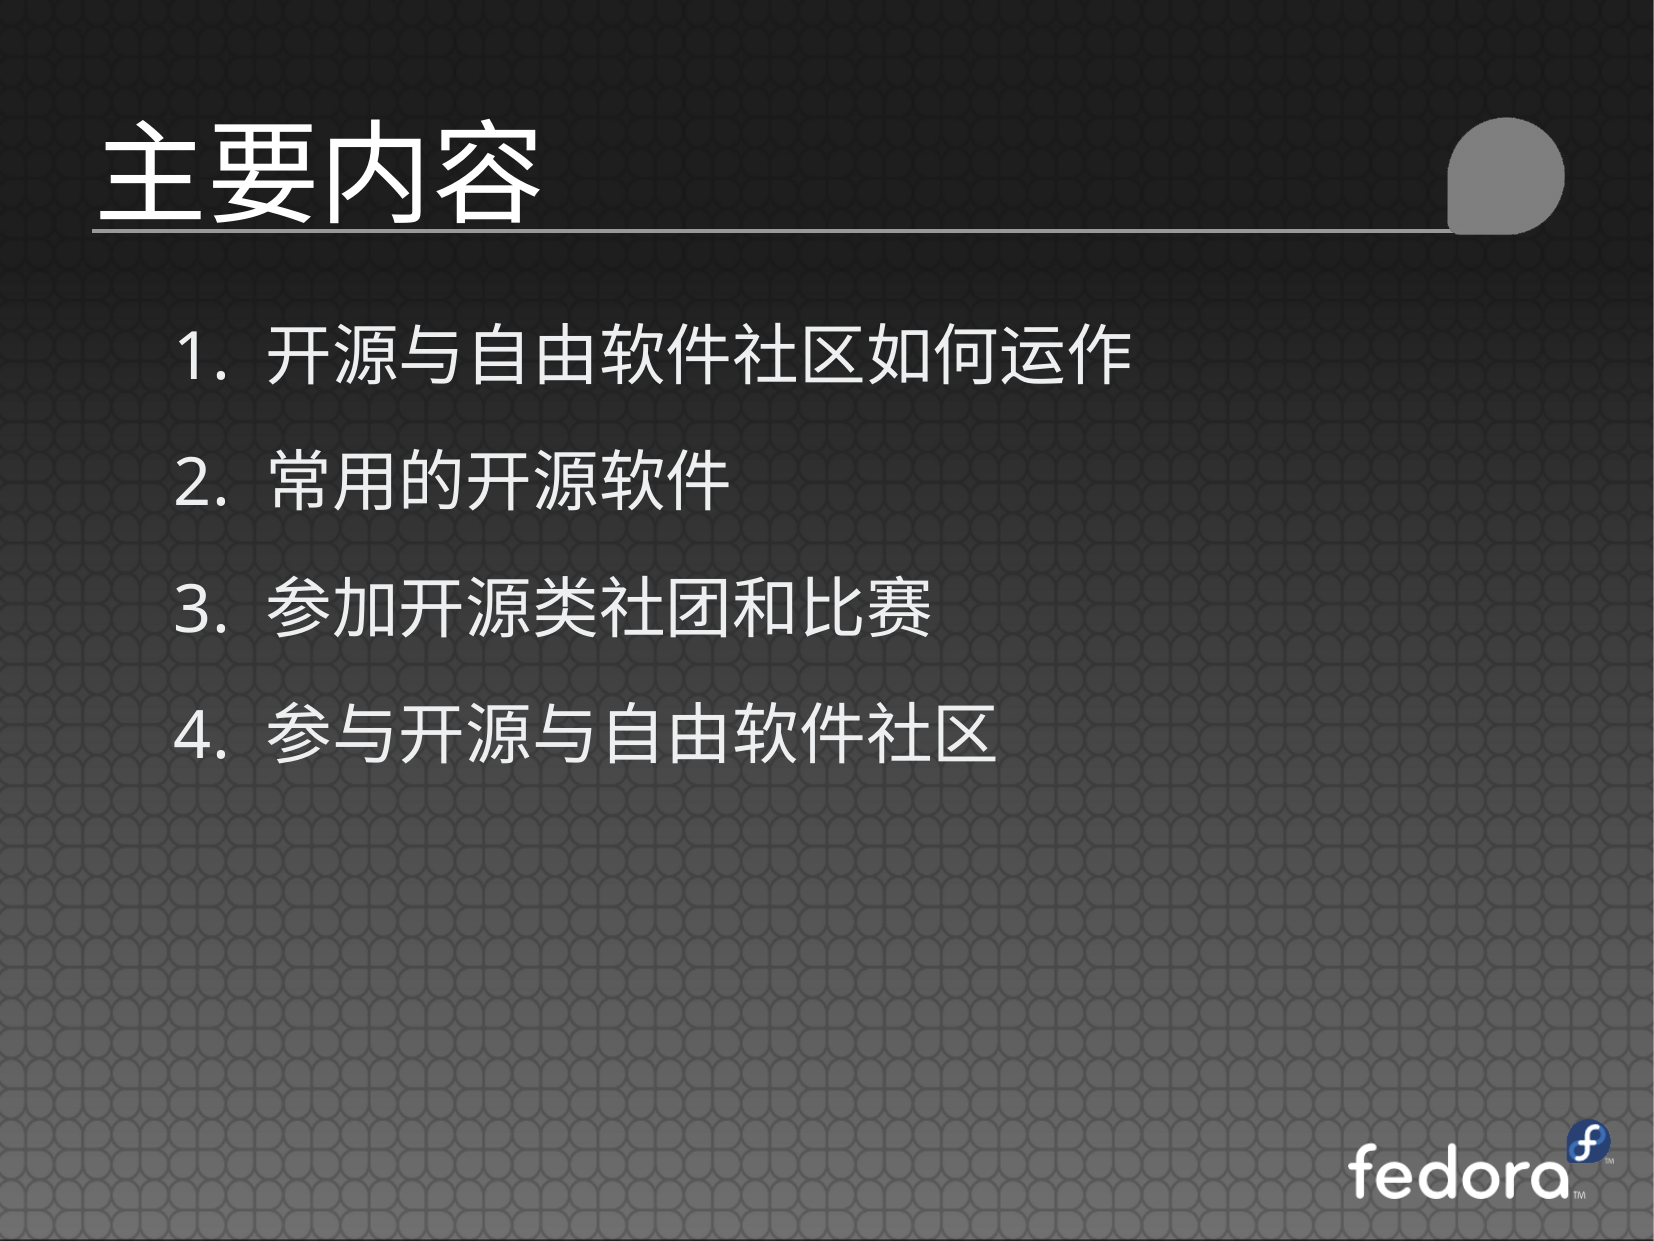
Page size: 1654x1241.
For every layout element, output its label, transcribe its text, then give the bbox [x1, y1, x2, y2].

picture [0, 0, 1654, 1241]
list 1. 开源与自由软件社区如何运作 2. 常用的开源软件 3. 参加开源类社团和比赛 4. 参与开源与自由软件社区 [100, 301, 1488, 887]
title 主要内容 [94, 100, 1426, 251]
